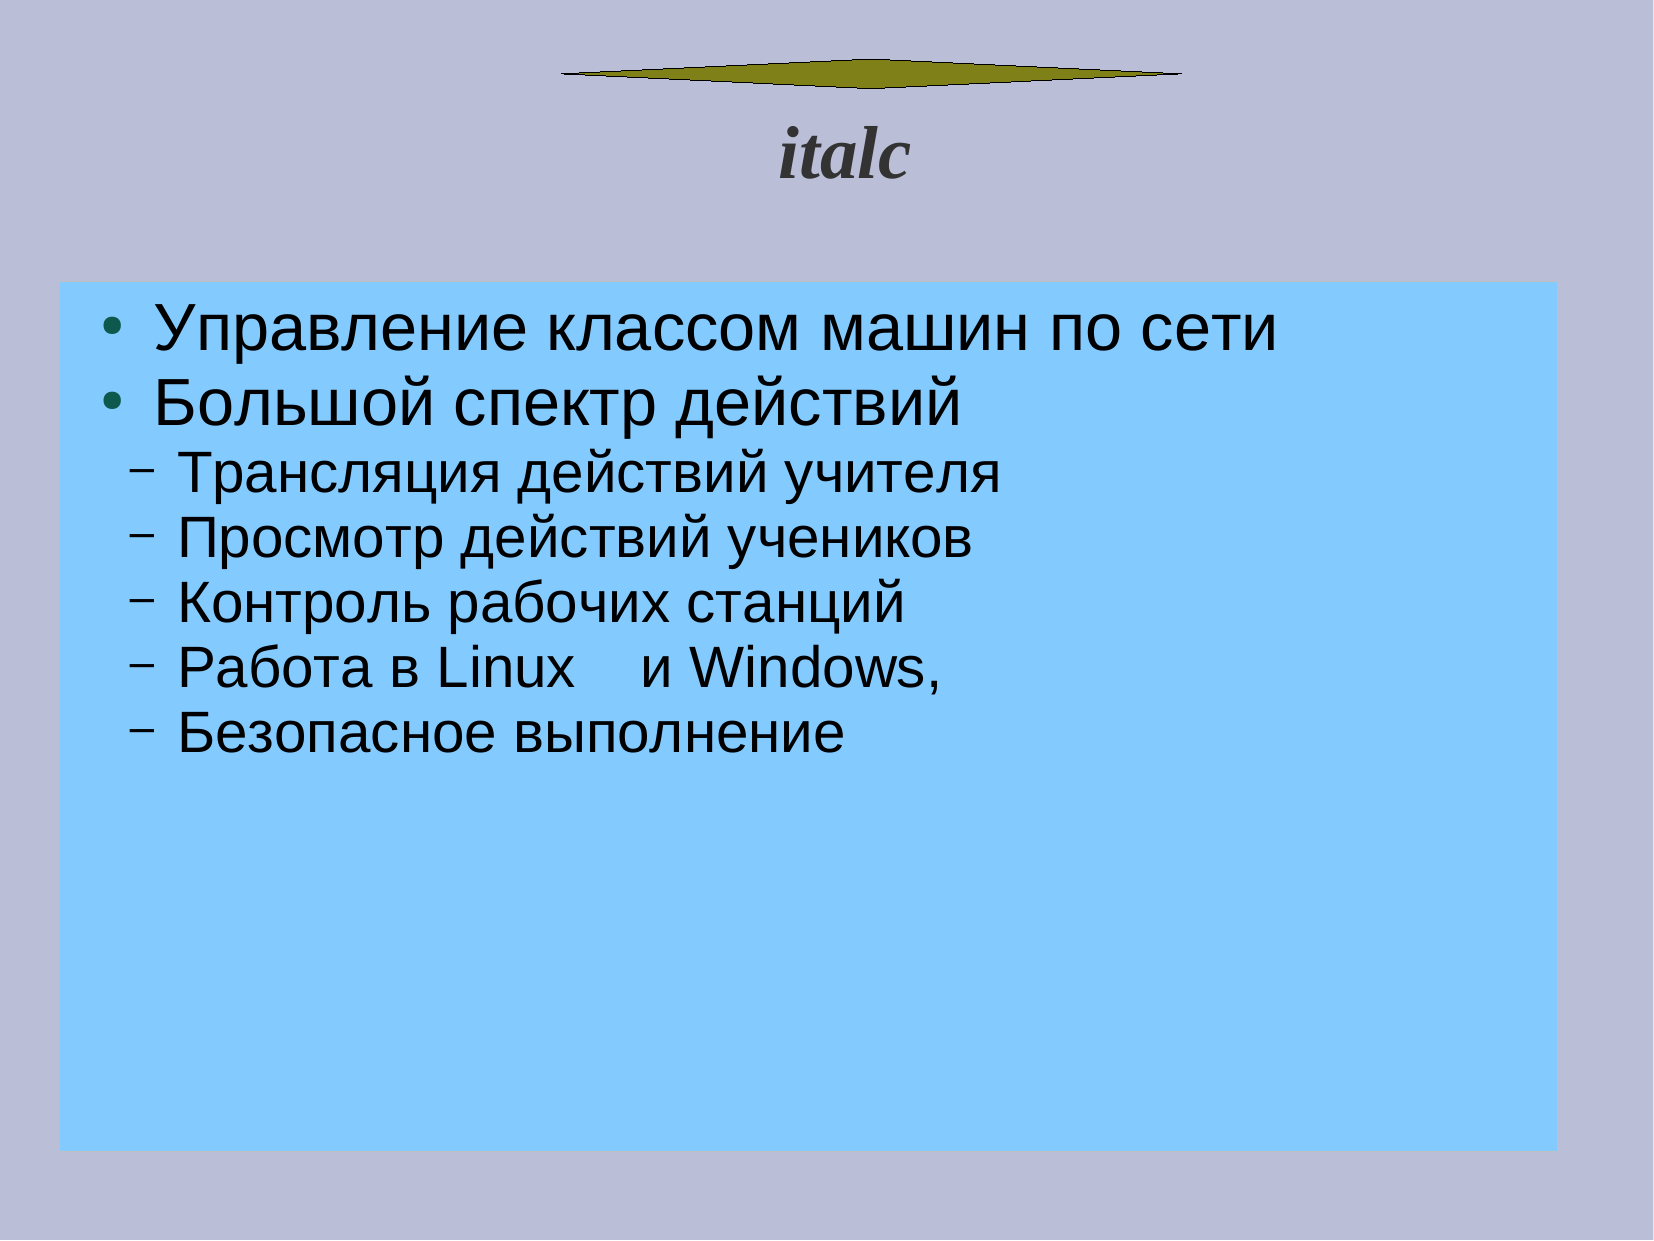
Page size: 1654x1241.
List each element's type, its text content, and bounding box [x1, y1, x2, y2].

list Управление классом машин по сети Большой спектр действий Трансляция действий учителя Просмотр действий учеников Контроль рабочих станций Работа в Linux и Windows, Безопасное выполнение [82, 290, 1571, 1094]
title italc [82, 49, 1571, 257]
